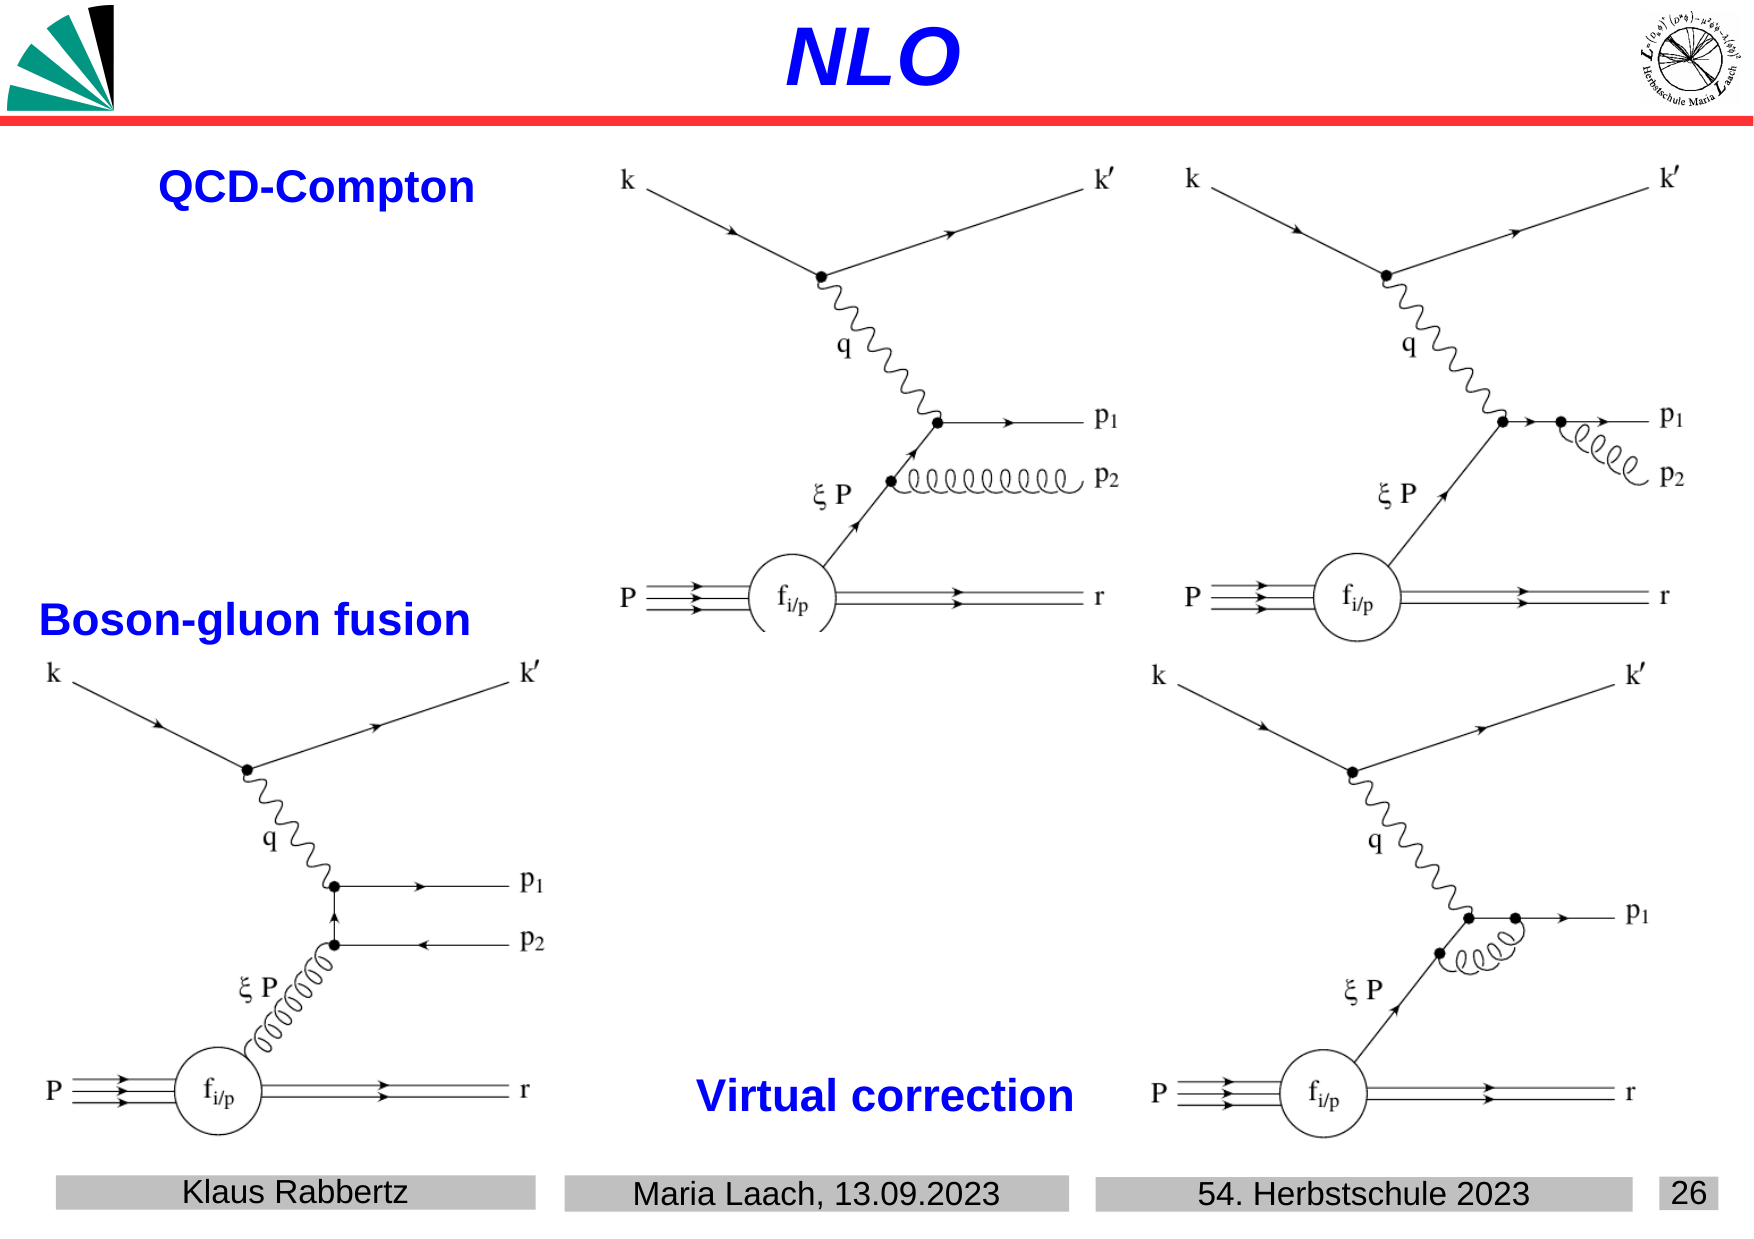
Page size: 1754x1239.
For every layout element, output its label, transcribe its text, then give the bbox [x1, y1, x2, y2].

picture [610, 157, 1136, 632]
text_box Boson-gluon fusion [26, 587, 484, 651]
text_box QCD-Compton [146, 154, 488, 218]
text_box Virtual correction [684, 1064, 1088, 1128]
picture [7, 5, 114, 112]
picture [1641, 11, 1741, 106]
picture [28, 649, 574, 1151]
title NLO [129, 0, 1617, 114]
picture [1132, 151, 1723, 1149]
